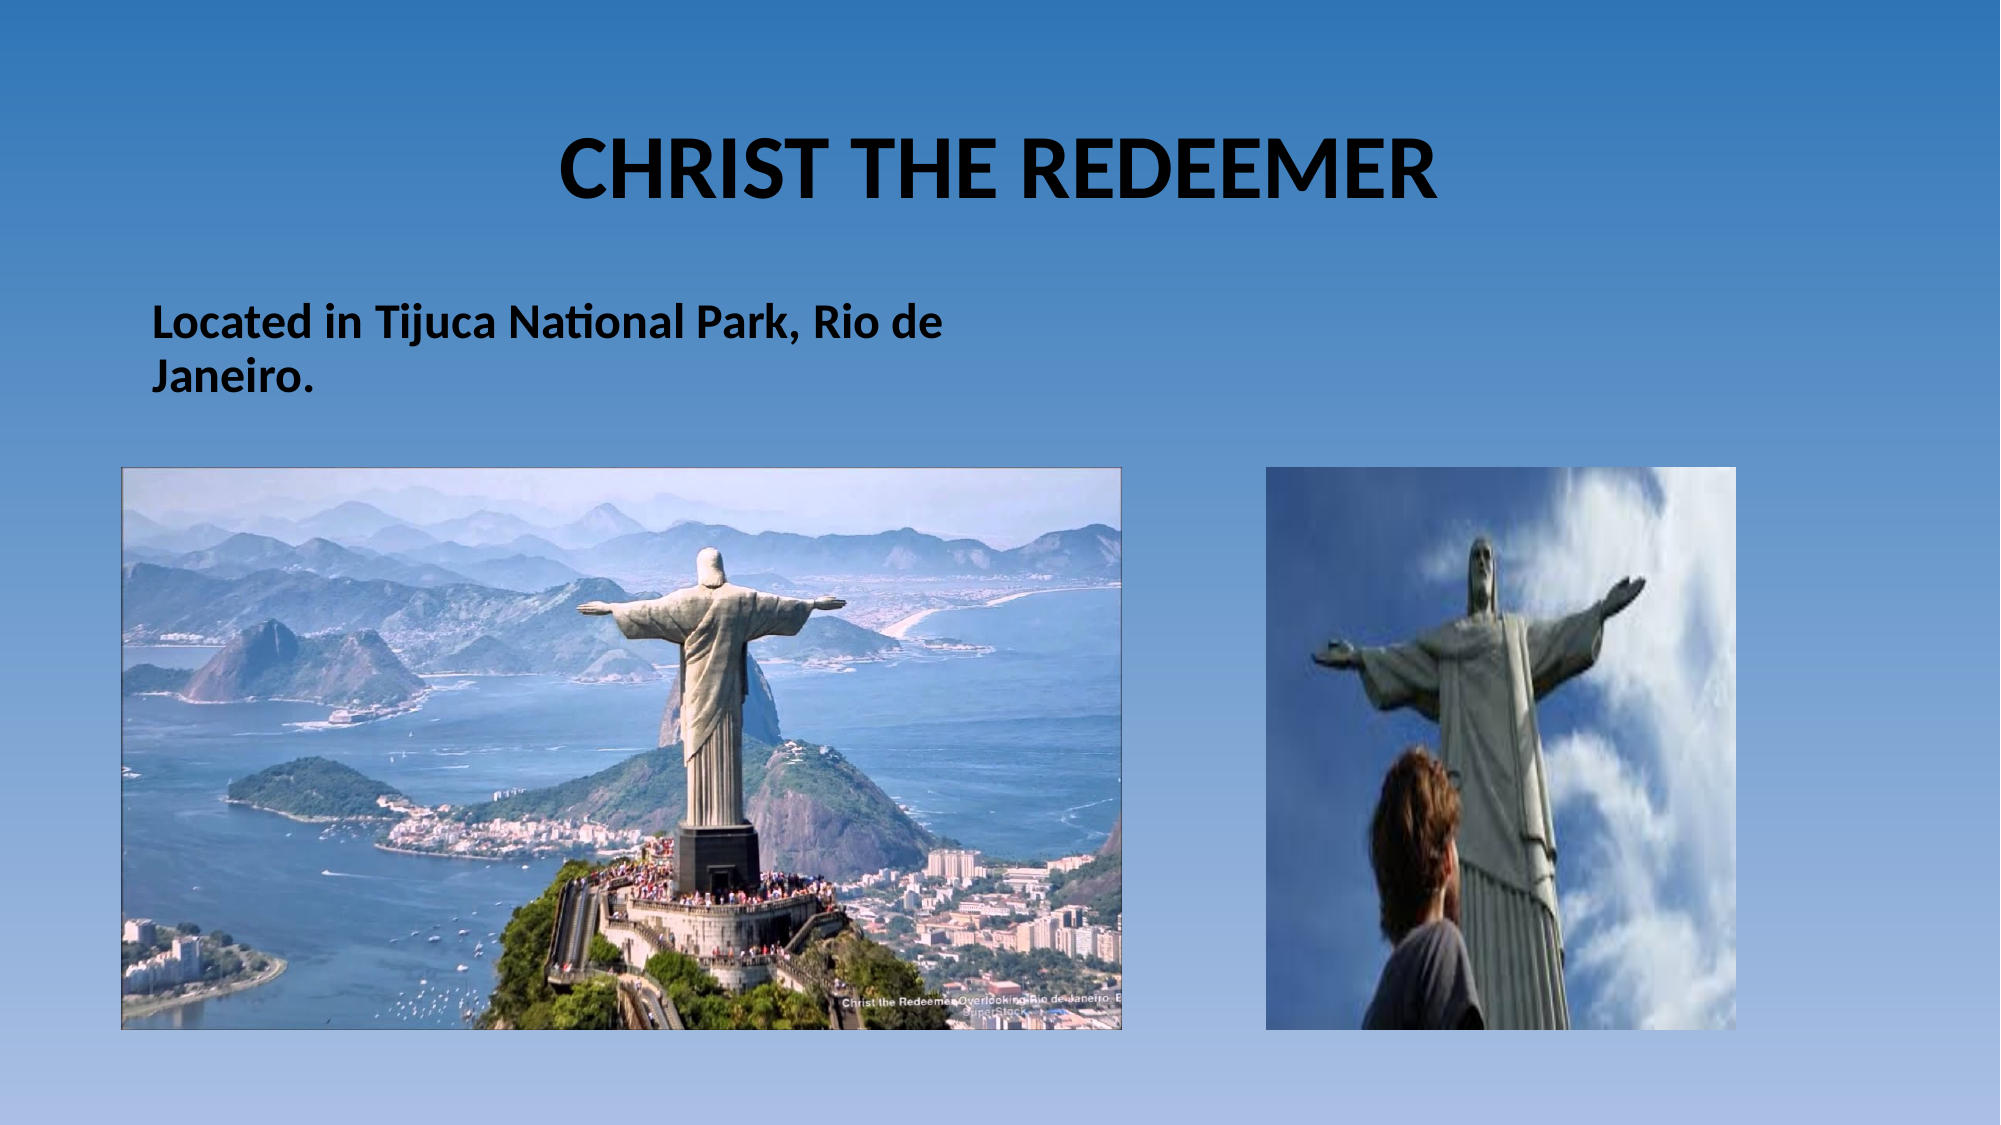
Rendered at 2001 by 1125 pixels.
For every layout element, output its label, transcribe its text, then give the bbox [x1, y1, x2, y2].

list Located in Tijuca National Park, Rio de Janeiro. [137, 275, 984, 411]
title CHRIST THE REDEEMER [137, 59, 1863, 278]
picture [121, 467, 1122, 1030]
picture [1266, 467, 1736, 1030]
